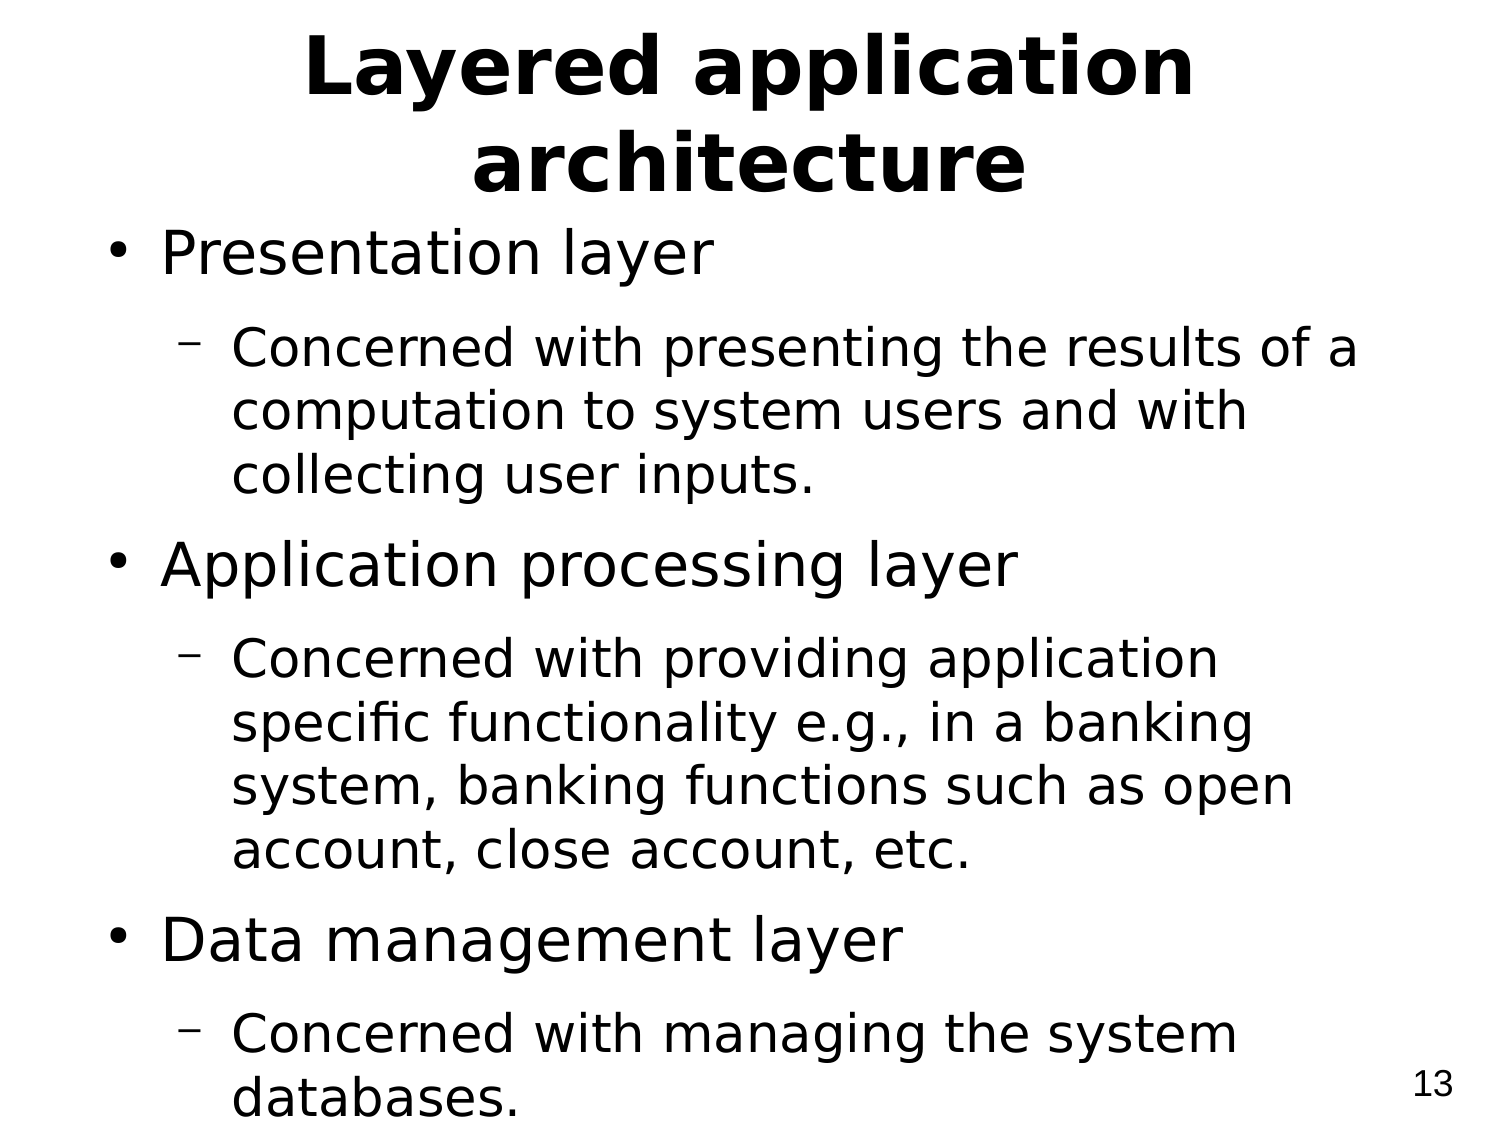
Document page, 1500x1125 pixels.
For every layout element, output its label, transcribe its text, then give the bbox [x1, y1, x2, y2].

title Layered application architecture [75, 44, 1425, 177]
list Presentation layer Concerned with presenting the results of a computation to system users and with collecting user inputs. Application processing layer Concerned with providing application specific functionality e.g., in a banking system, banking functions such as open account, close account, etc. Data management layer Concerned with managing the system databases. [75, 206, 1425, 1093]
